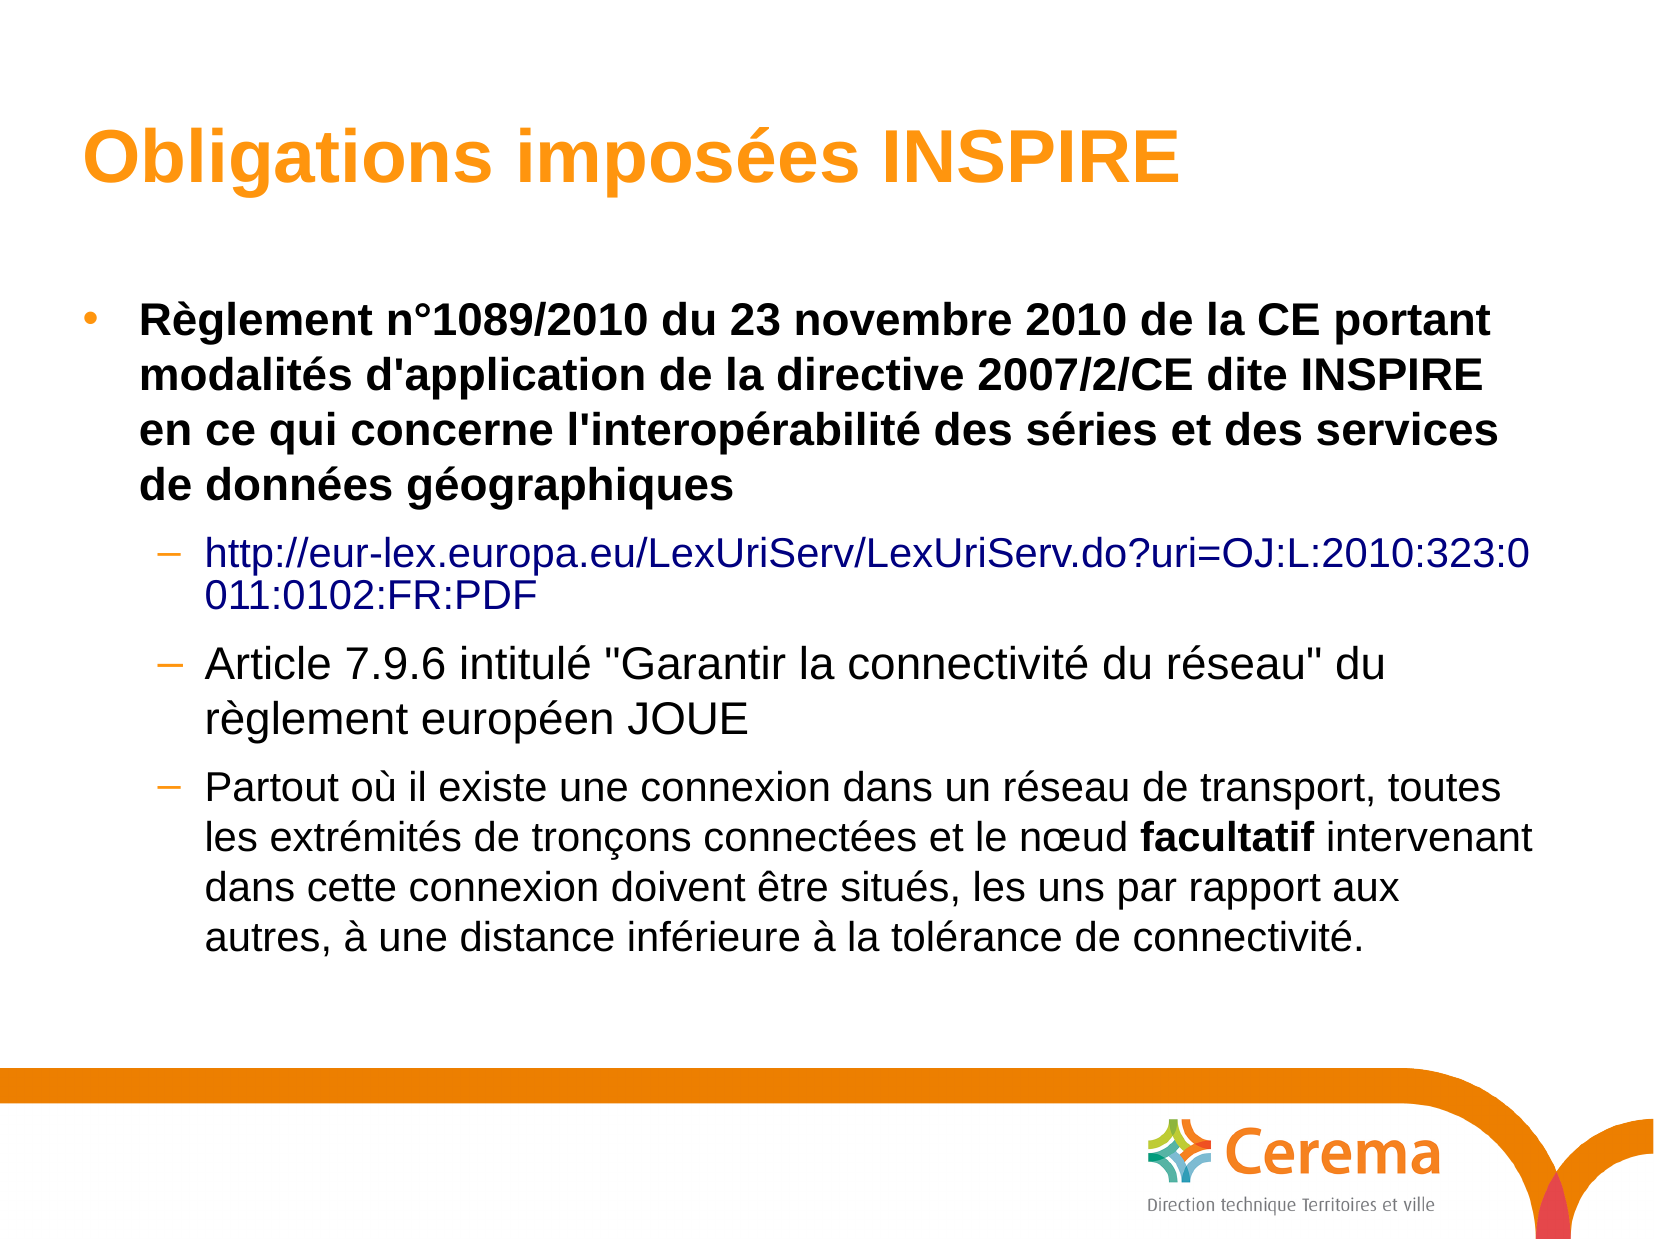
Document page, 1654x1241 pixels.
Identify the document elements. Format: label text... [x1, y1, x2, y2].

list Règlement n°1089/2010 du 23 novembre 2010 de la CE portant modalités d'application de la directive 2007/2/CE dite INSPIRE en ce qui concerne l'interopérabilité des séries et des services de données géographiques http://eur-lex.europa.eu/LexUriServ/LexUriServ.do?uri=OJ:L:2010:323:0011:0102:FR:PDF Article 7.9.6 intitulé "Garantir la connectivité du réseau" du règlement européen JOUE Partout où il existe une connexion dans un réseau de transport, toutes les extrémités de tronçons connectées et le nœud facultatif intervenant dans cette connexion doivent être situés, les uns par rapport aux autres, à une distance inférieure à la tolérance de connectivité. [82, 290, 1538, 1109]
title Obligations imposées INSPIRE [82, 49, 1571, 257]
picture [0, 1068, 1654, 1239]
